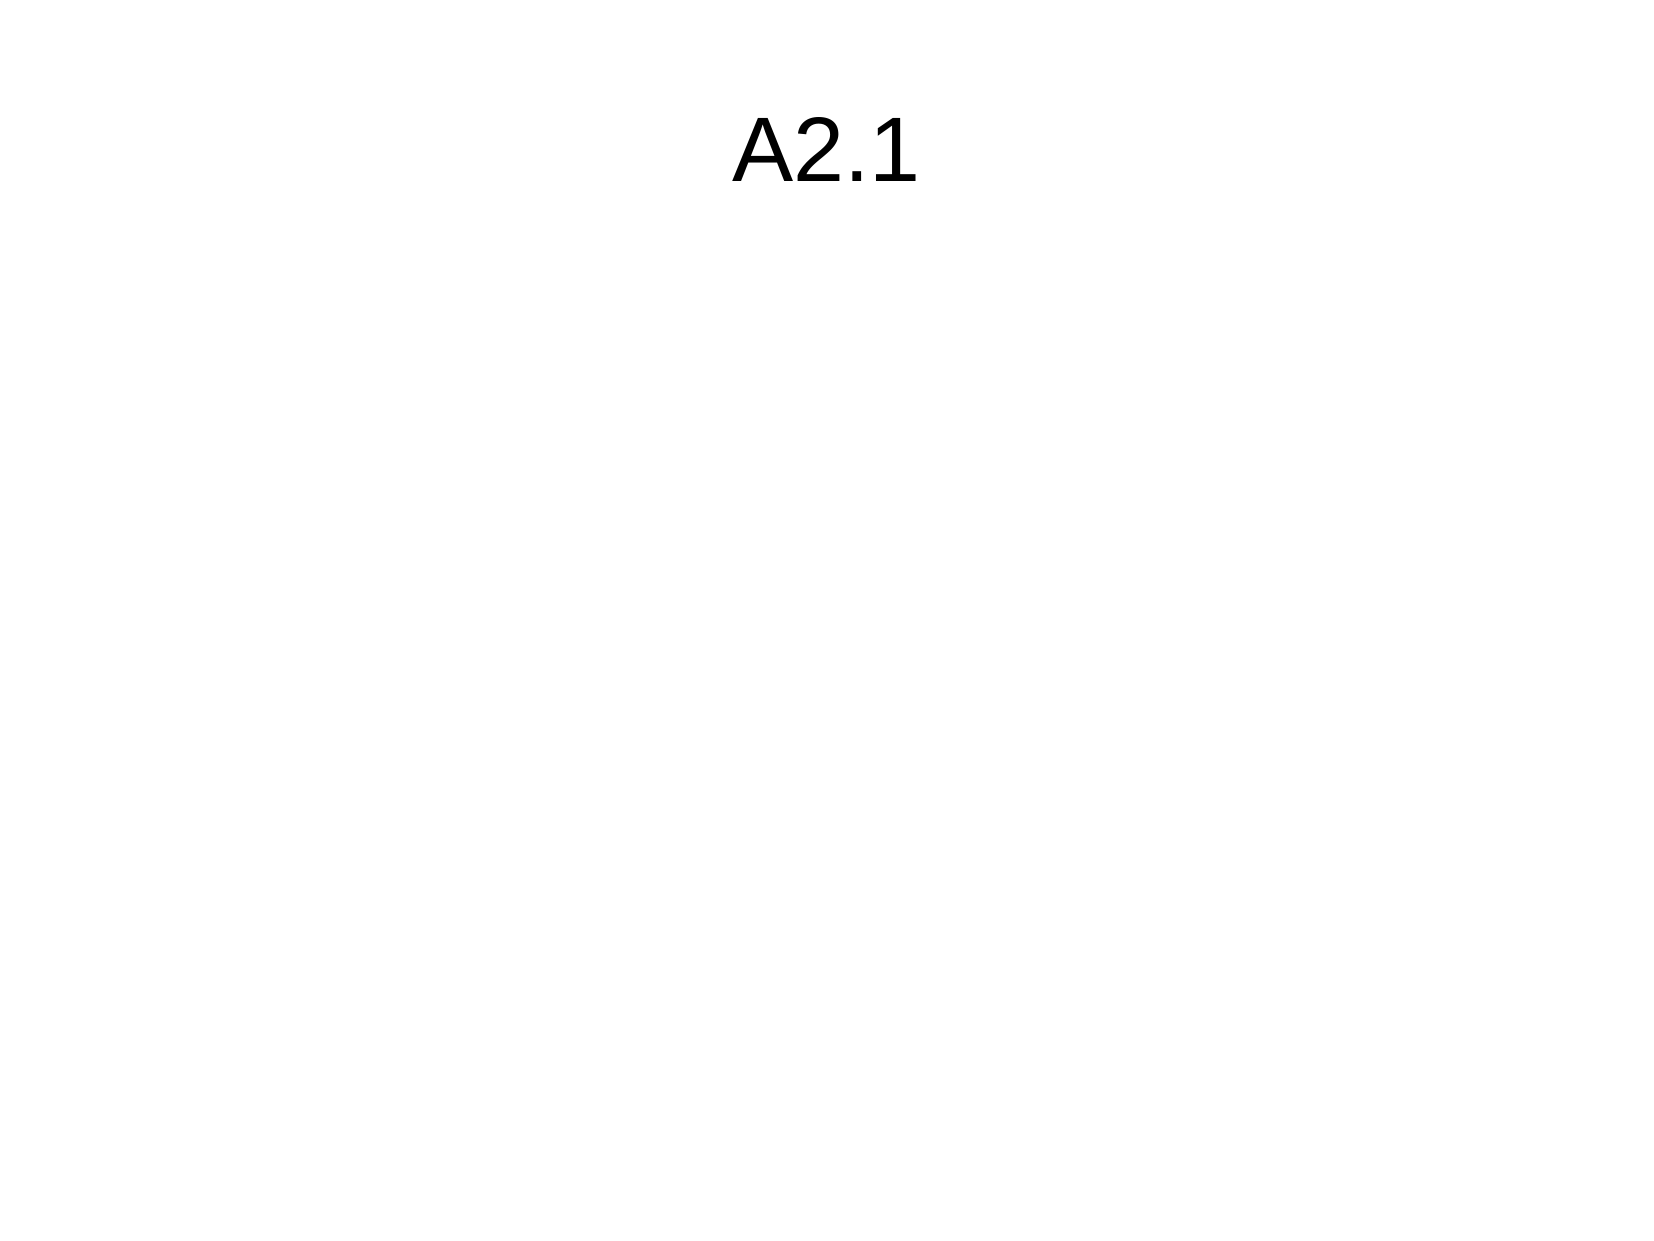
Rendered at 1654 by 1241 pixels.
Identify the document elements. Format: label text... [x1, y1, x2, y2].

title A2.1 [82, 56, 1571, 250]
